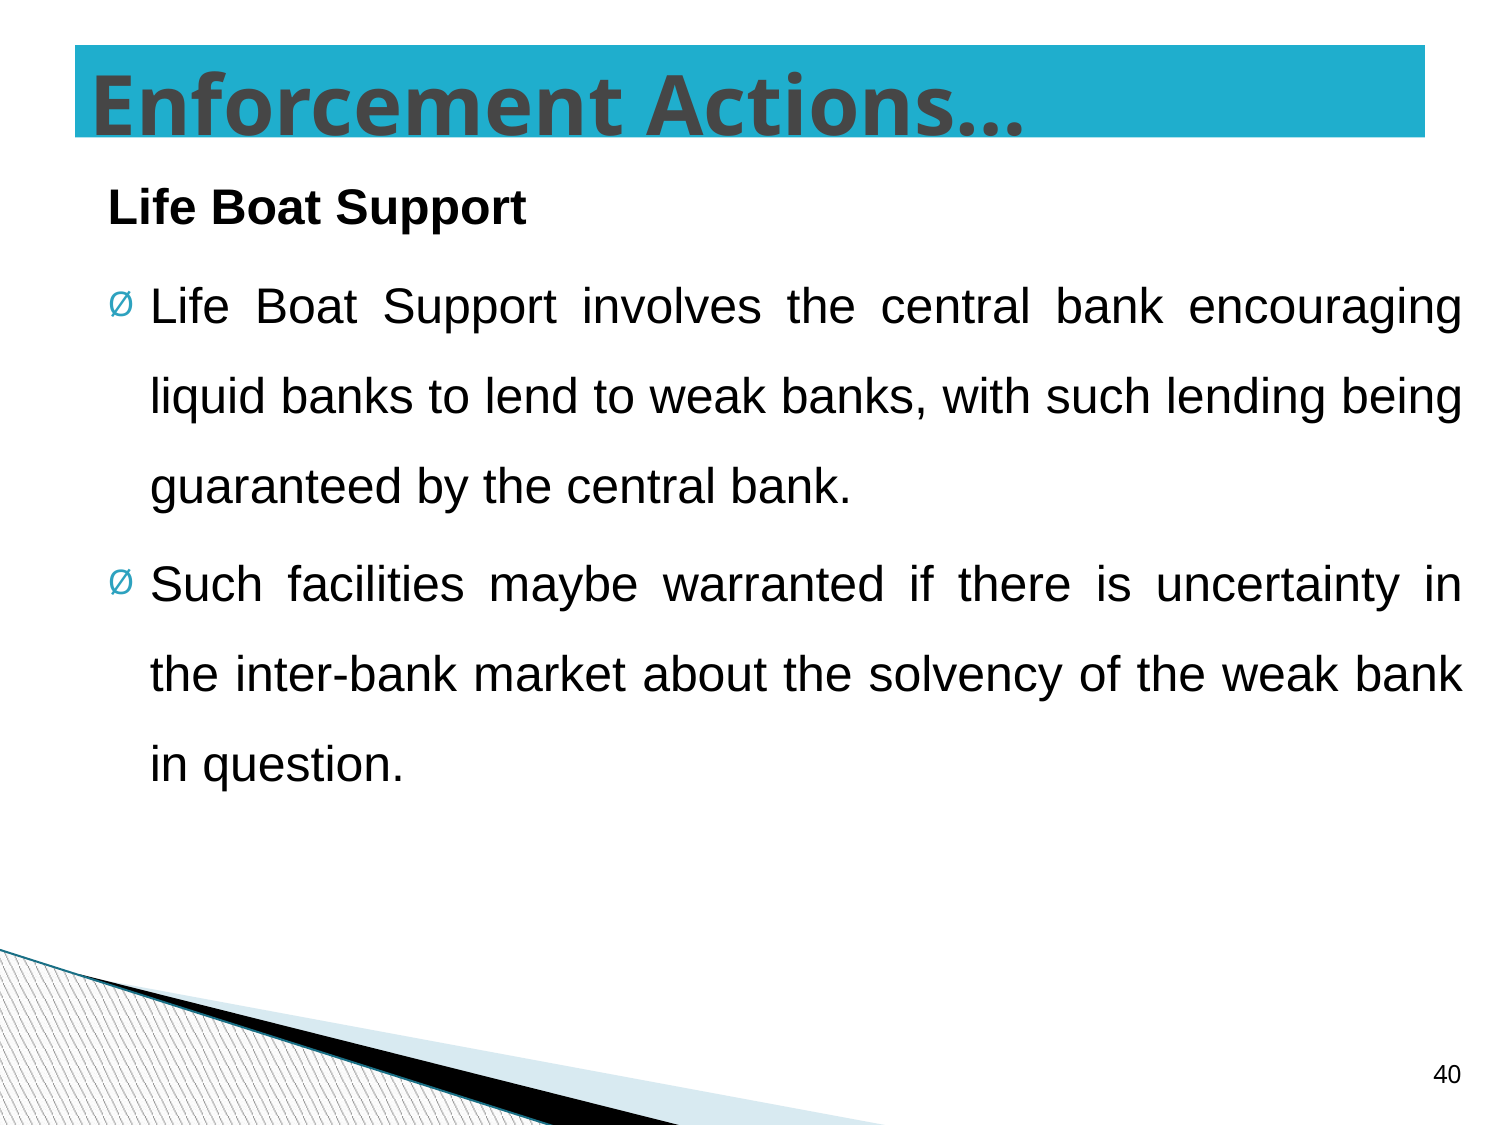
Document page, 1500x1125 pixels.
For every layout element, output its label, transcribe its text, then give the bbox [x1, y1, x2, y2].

title Enforcement Actions… [75, 45, 1425, 137]
list Life Boat Support Life Boat Support involves the central bank encouraging liquid banks to lend to weak banks, with such lending being guaranteed by the central bank. Such facilities maybe warranted if there is uncertainty in the inter-bank market about the solvency of the weak bank in question. [75, 137, 1479, 1125]
slide_number <numéro> [1418, 1051, 1479, 1112]
picture [0, 952, 75, 1125]
